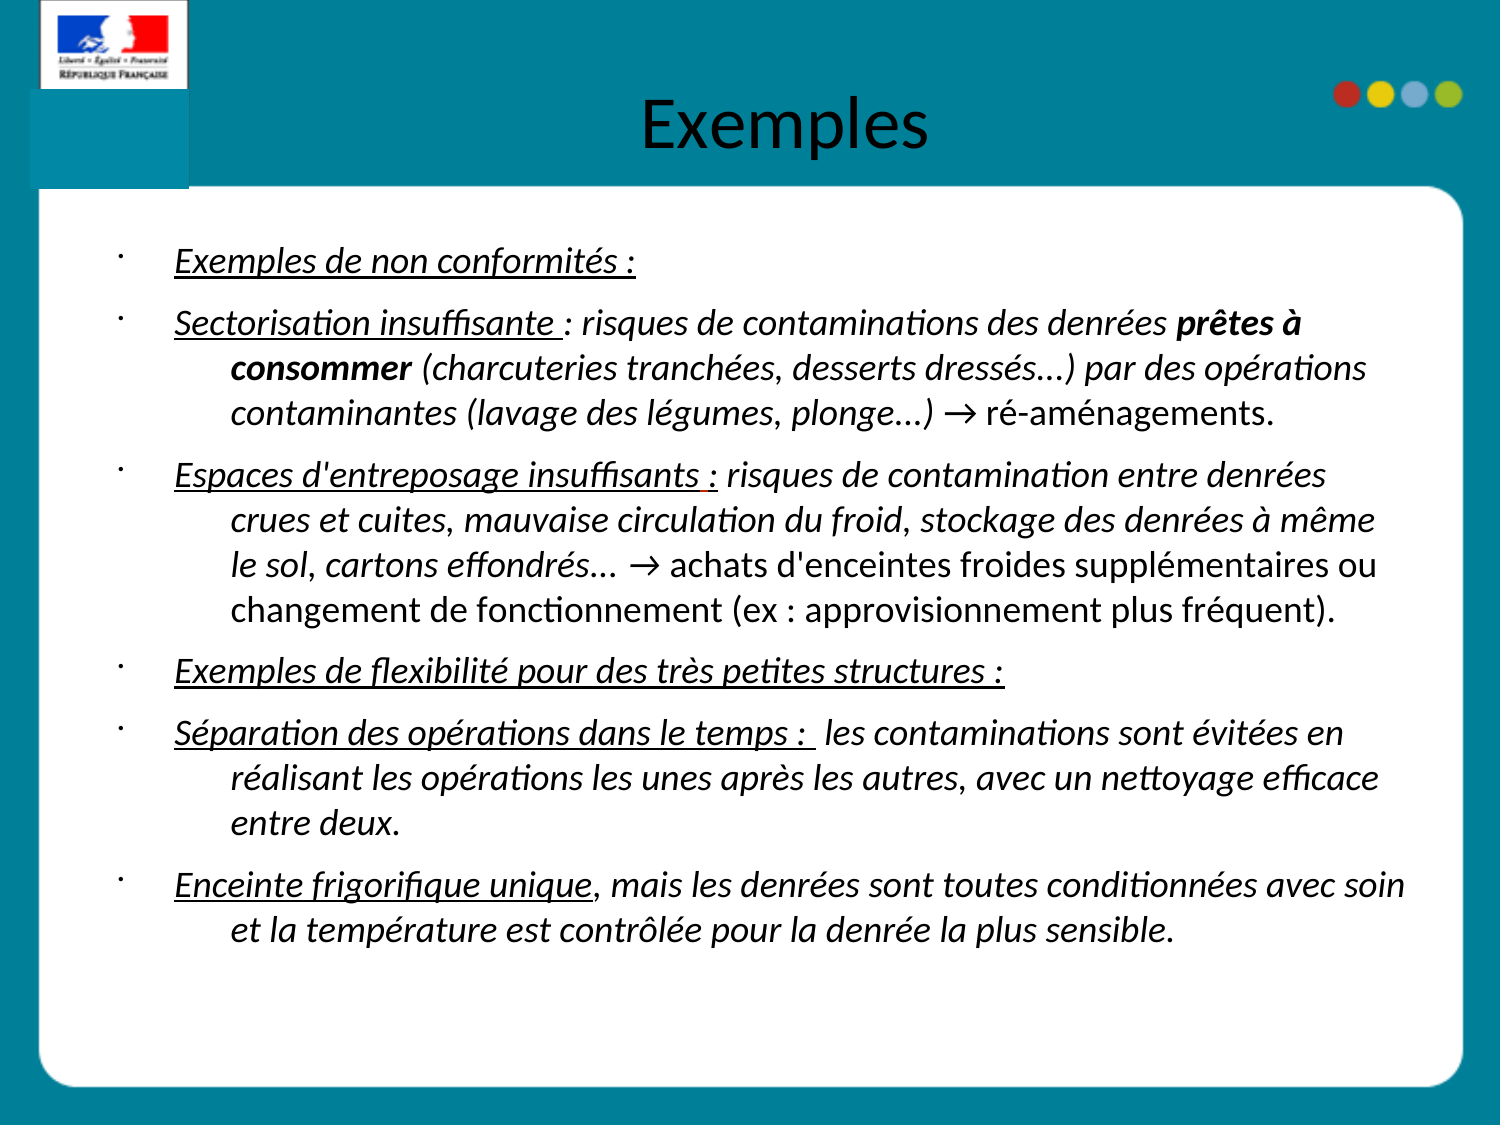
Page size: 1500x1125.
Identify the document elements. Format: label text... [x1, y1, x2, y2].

title Exemples [147, 0, 1423, 237]
list Exemples de non conformités : Sectorisation insuffisante : risques de contaminations des denrées prêtes à consommer (charcuteries tranchées, desserts dressés...) par des opérations contaminantes (lavage des légumes, plonge...) → ré-aménagements. Espaces d'entreposage insuffisants : risques de contamination entre denrées crues et cuites, mauvaise circulation du froid, stockage des denrées à même le sol, cartons effondrés... → achats d'enceintes froides supplémentaires ou changement de fonctionnement (ex : approvisionnement plus fréquent). Exemples de flexibilité pour des très petites structures : Séparation des opérations dans le temps : les contaminations sont évitées en réalisant les opérations les unes après les autres, avec un nettoyage efficace entre deux. Enceinte frigorifique unique, mais les denrées sont toutes conditionnées avec soin et la température est contrôlée pour la denrée la plus sensible. [118, 236, 1412, 957]
